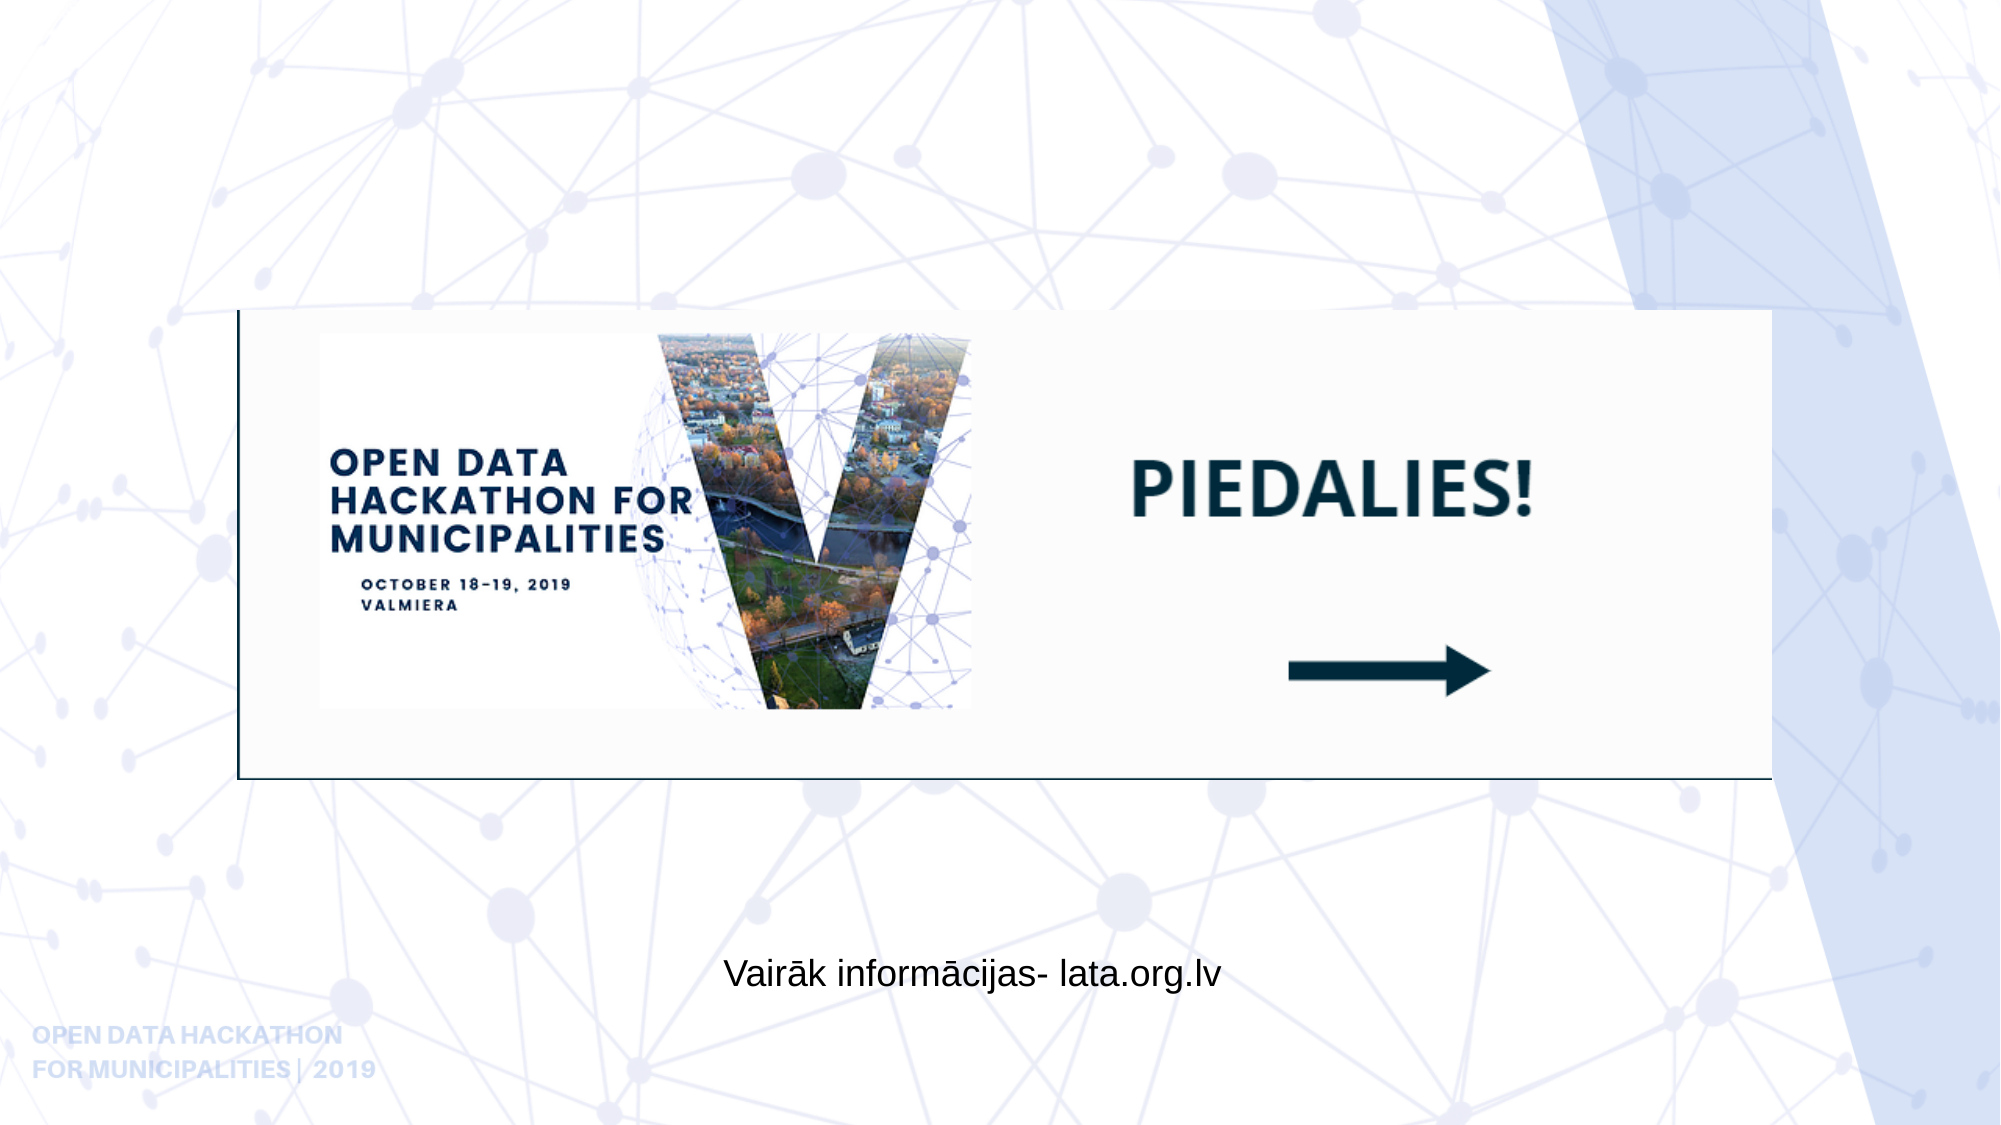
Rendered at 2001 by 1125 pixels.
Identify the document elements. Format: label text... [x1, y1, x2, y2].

picture [0, 0, 2001, 1125]
text_box Vairāk informācijas- lata.org.lv [708, 944, 1237, 1002]
